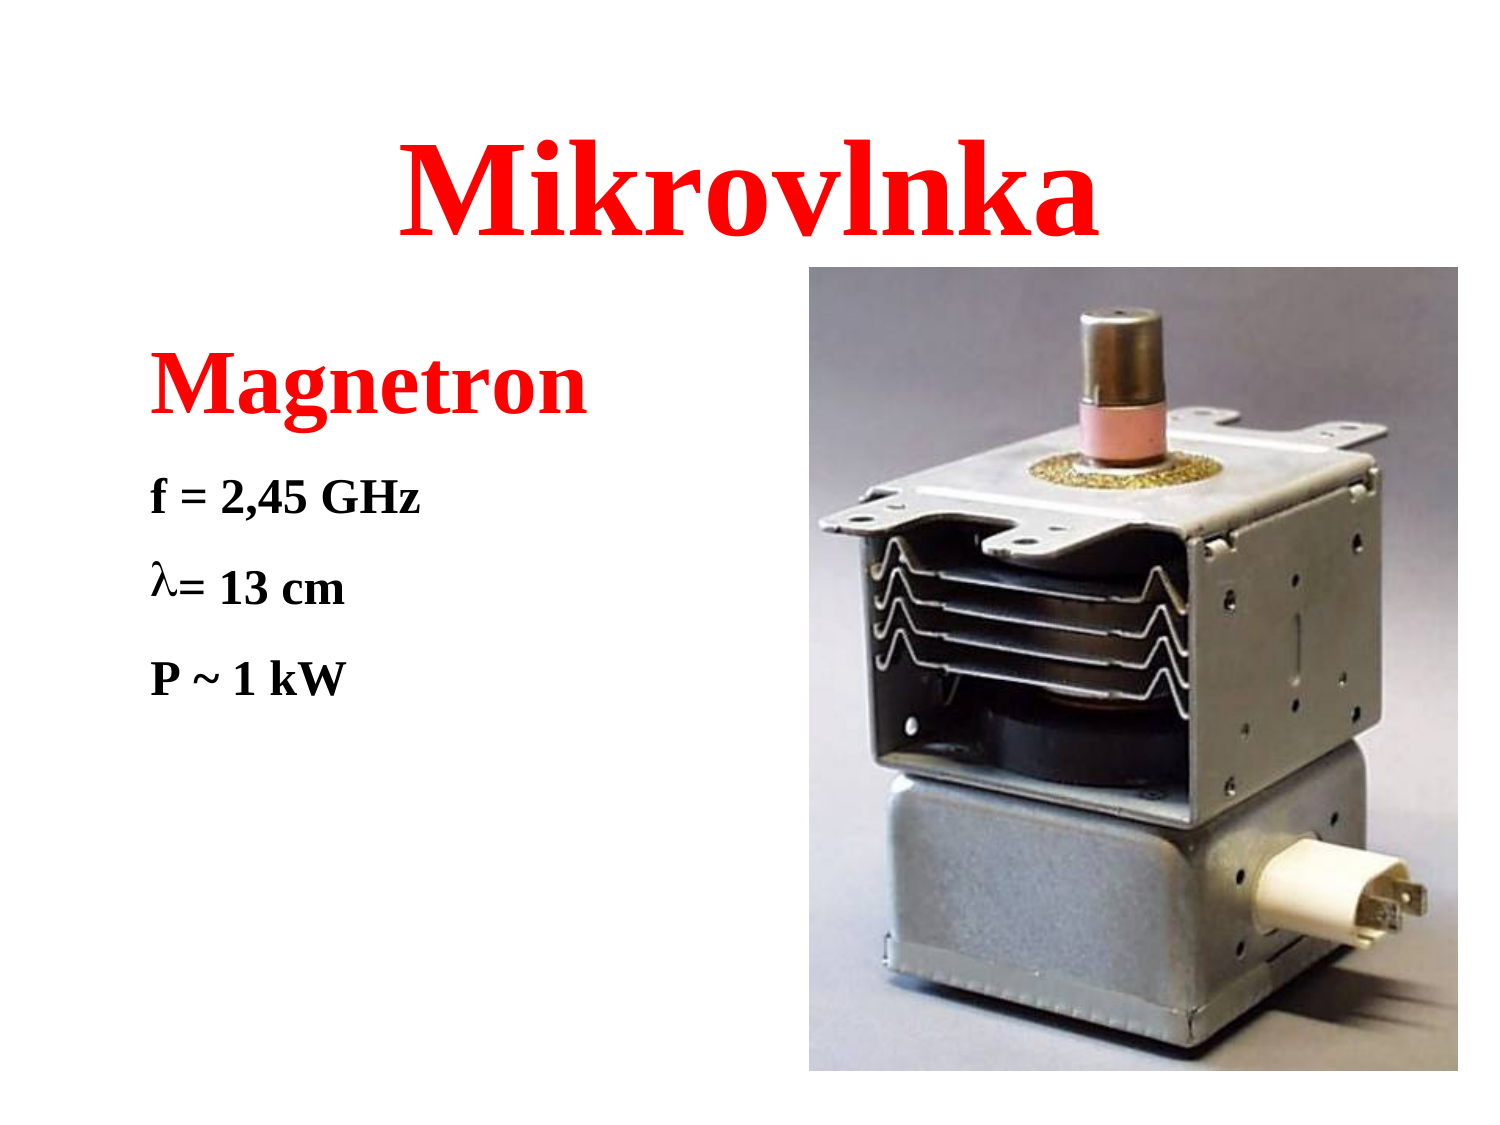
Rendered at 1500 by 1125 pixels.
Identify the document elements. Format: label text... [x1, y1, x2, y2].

picture [809, 267, 1458, 1071]
text_box Magnetron f = 2,45 GHz = 13 cm P ~ 1 kW [135, 314, 739, 714]
text_box Mikrovlnka [183, 90, 1317, 271]
